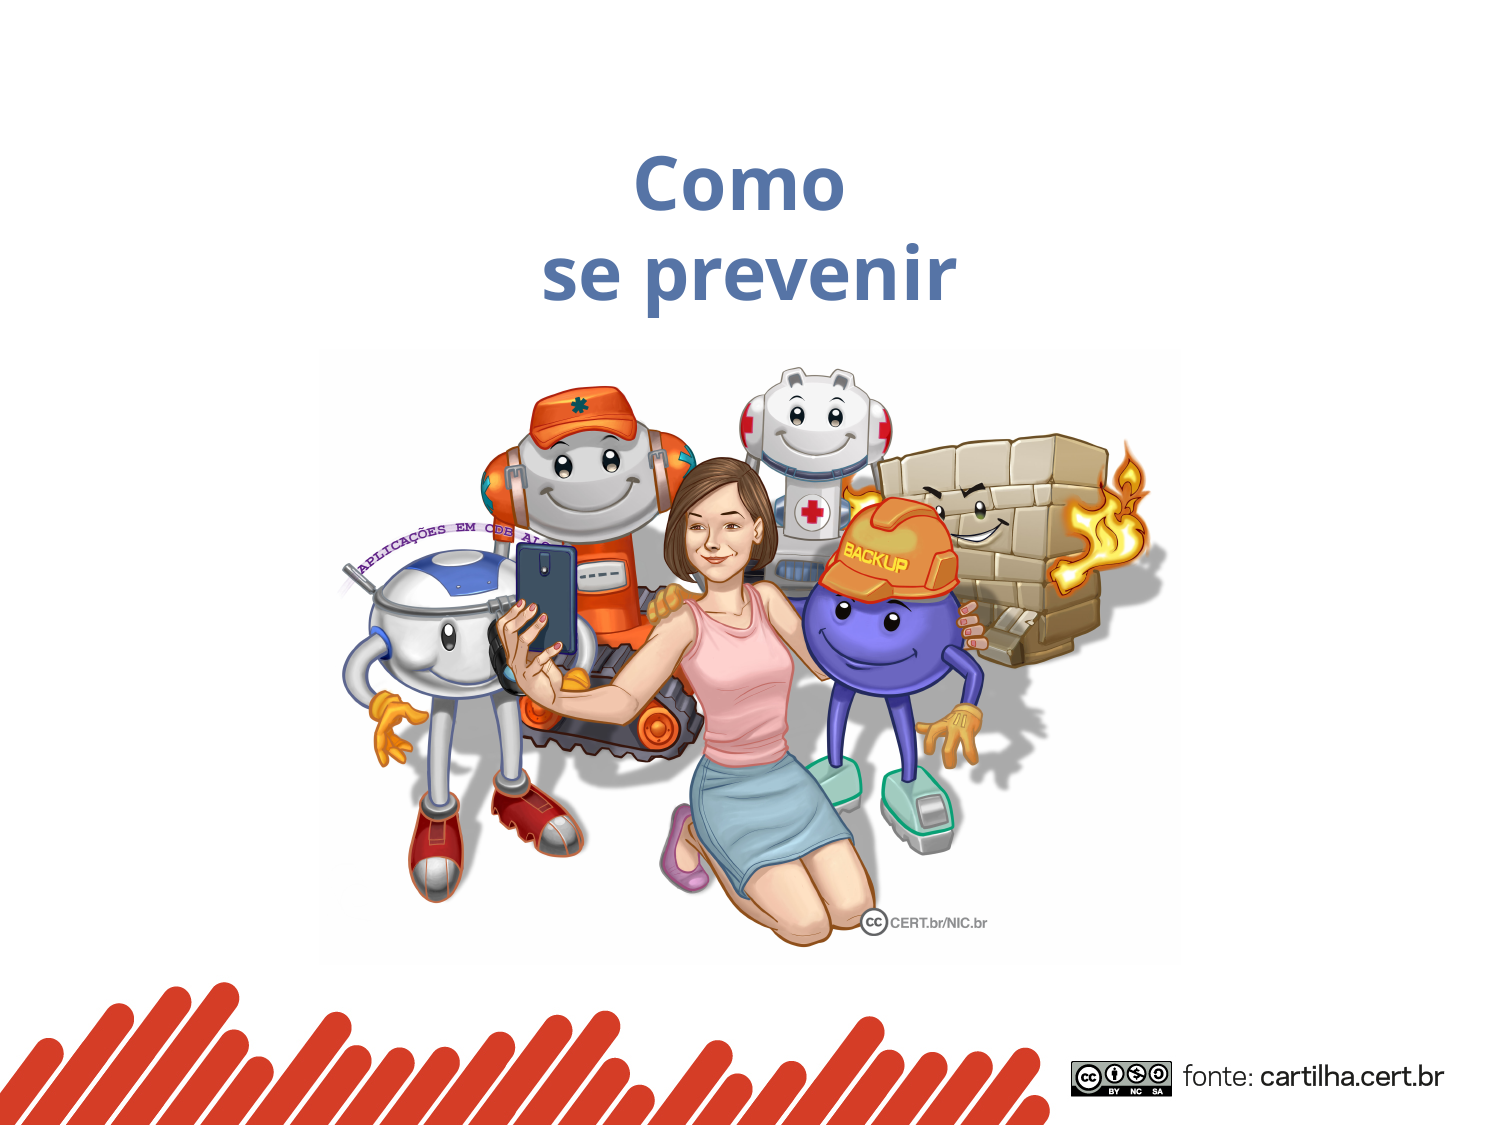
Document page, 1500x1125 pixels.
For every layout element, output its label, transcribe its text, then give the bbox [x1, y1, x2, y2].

picture [0, 0, 1500, 1125]
title Como se prevenir [112, 125, 1388, 326]
